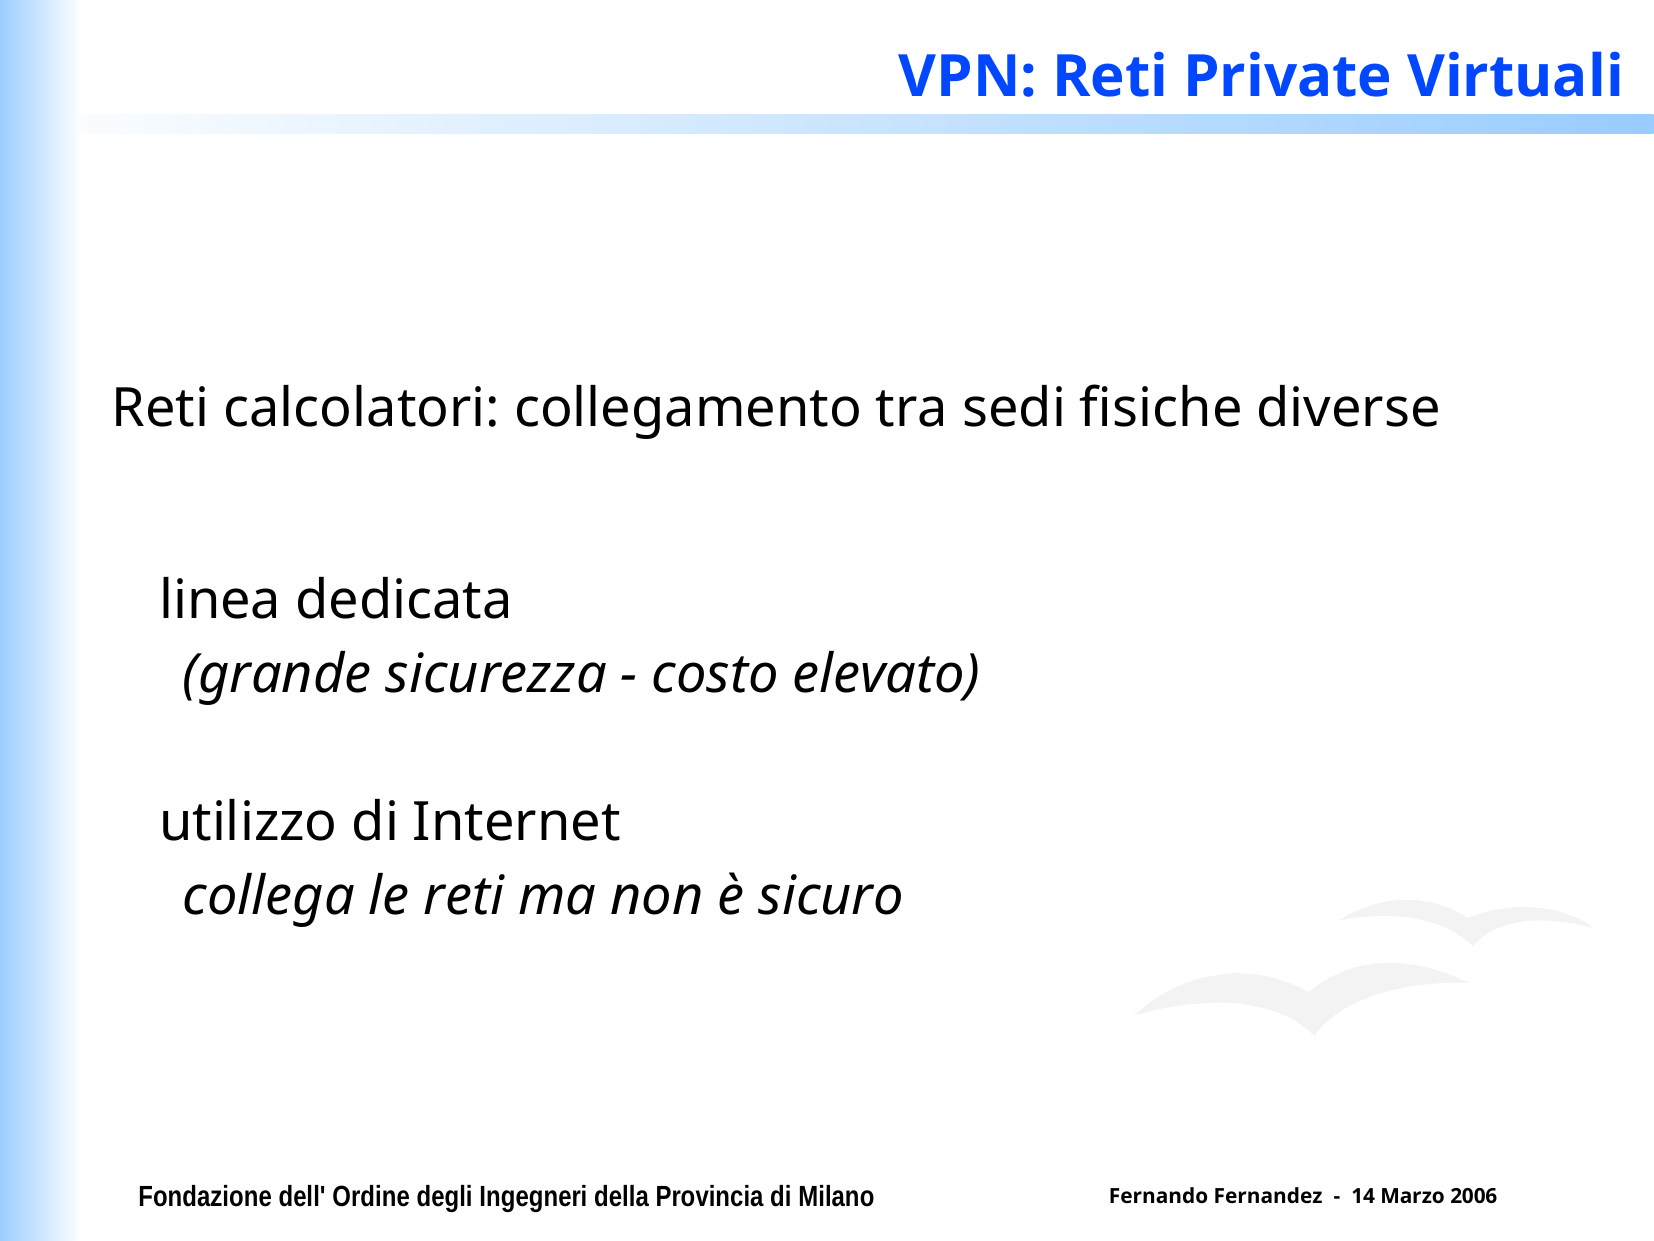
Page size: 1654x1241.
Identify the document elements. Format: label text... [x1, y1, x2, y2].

list Reti calcolatori: collegamento tra sedi fisiche diverse linea dedicata (grande sicurezza - costo elevato) utilizzo di Internet collega le reti ma non è sicuro [111, 176, 1617, 1218]
title VPN: Reti Private Virtuali [85, 0, 1654, 148]
